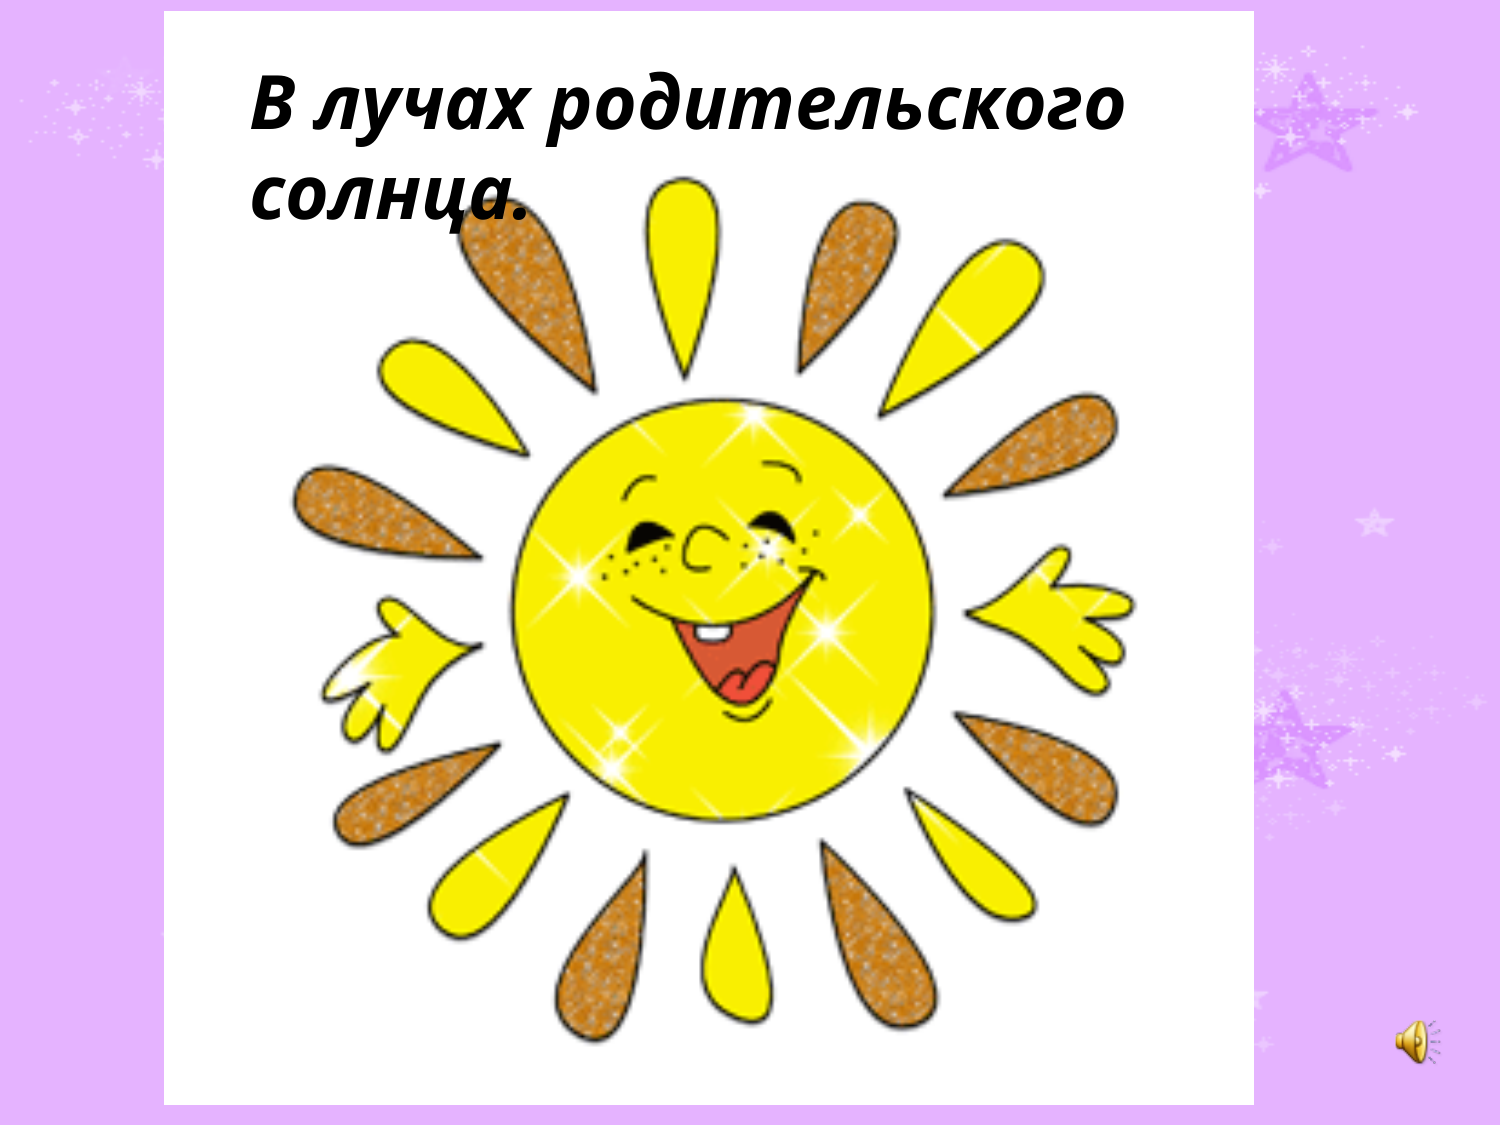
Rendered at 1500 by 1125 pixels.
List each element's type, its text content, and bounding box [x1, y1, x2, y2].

text_box В лучах родительского солнца. [234, 46, 1430, 242]
picture [0, 0, 1500, 1125]
